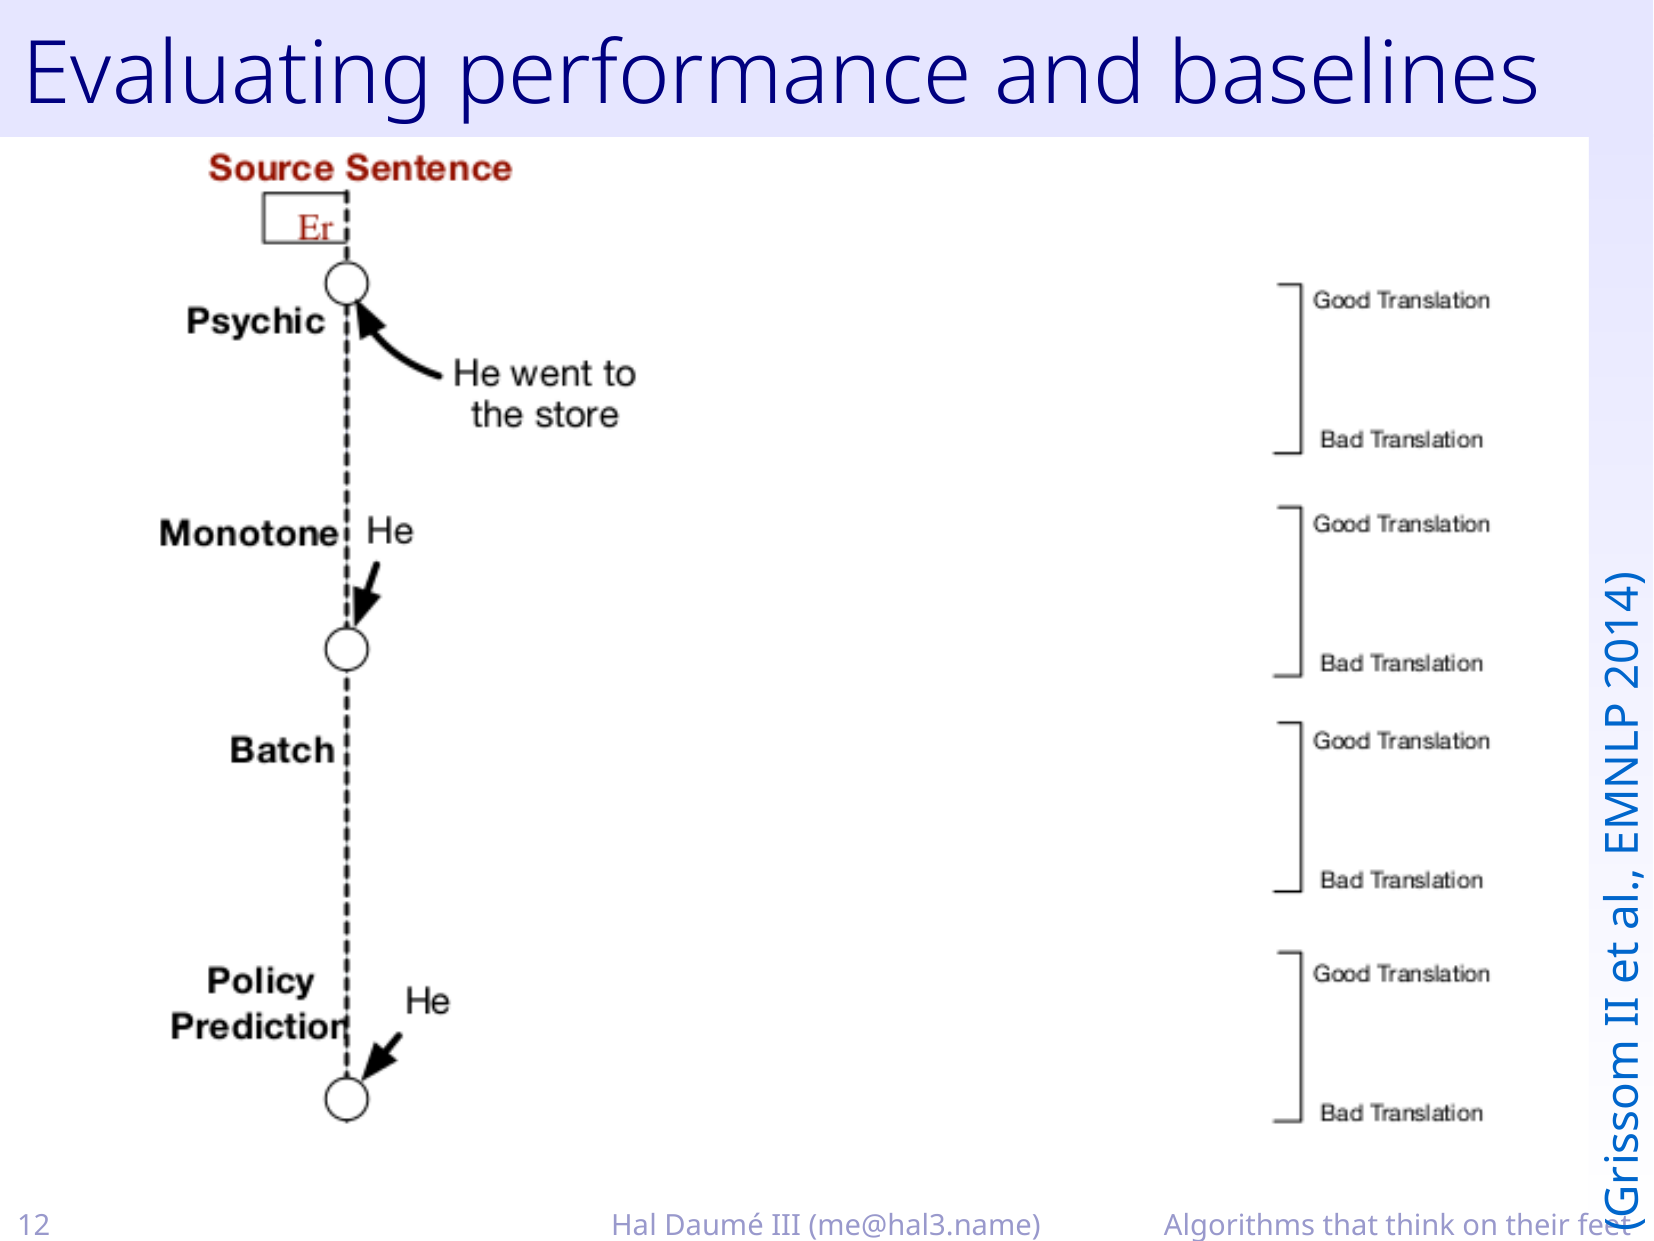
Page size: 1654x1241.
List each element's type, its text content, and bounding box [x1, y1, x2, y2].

picture [150, 149, 1501, 1133]
title Evaluating performance and baselines [22, 8, 1639, 131]
text_box (Grissom II et al., EMNLP 2014) [1585, 578, 1648, 1235]
